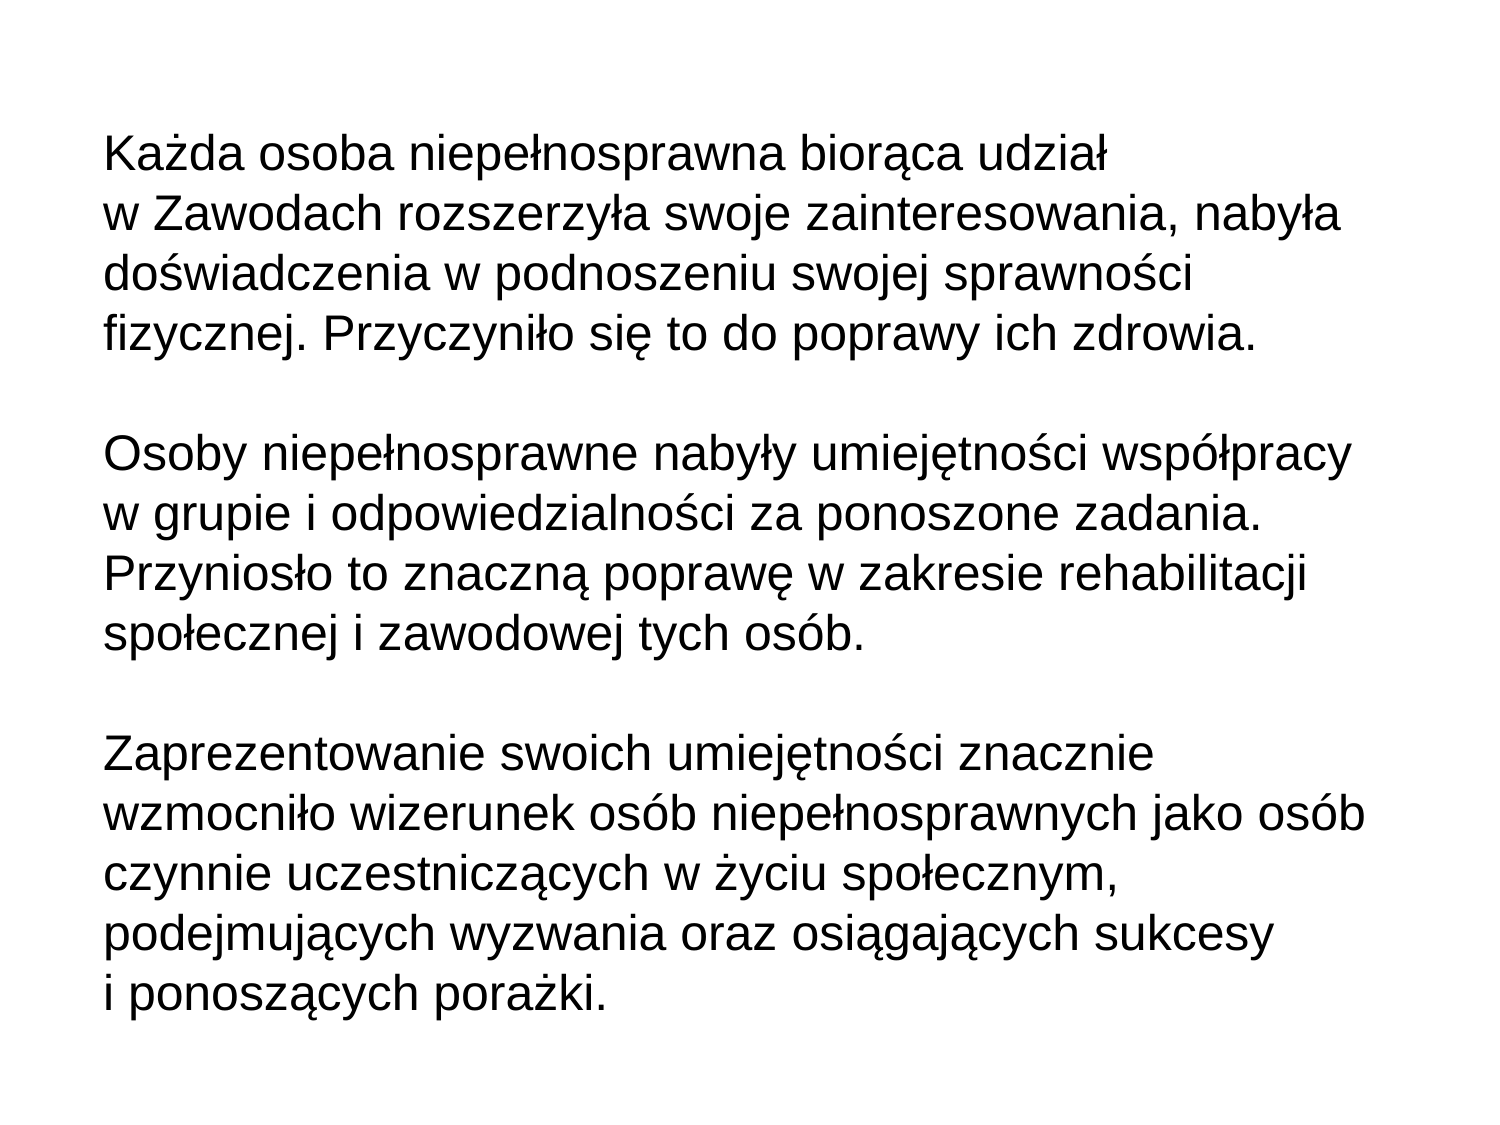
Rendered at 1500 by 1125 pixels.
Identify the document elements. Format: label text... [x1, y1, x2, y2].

text_box Każda osoba niepełnosprawna biorąca udział w Zawodach rozszerzyła swoje zainteresowania, nabyła doświadczenia w podnoszeniu swojej sprawności fizycznej. Przyczyniło się to do poprawy ich zdrowia. Osoby niepełnosprawne nabyły umiejętności współpracy w grupie i odpowiedzialności za ponoszone zadania. Przyniosło to znaczną poprawę w zakresie rehabilitacji społecznej i zawodowej tych osób. Zaprezentowanie swoich umiejętności znacznie wzmocniło wizerunek osób niepełnosprawnych jako osób czynnie uczestniczących w życiu społecznym, podejmujących wyzwania oraz osiągających sukcesy i ponoszących porażki. [88, 112, 1400, 1028]
